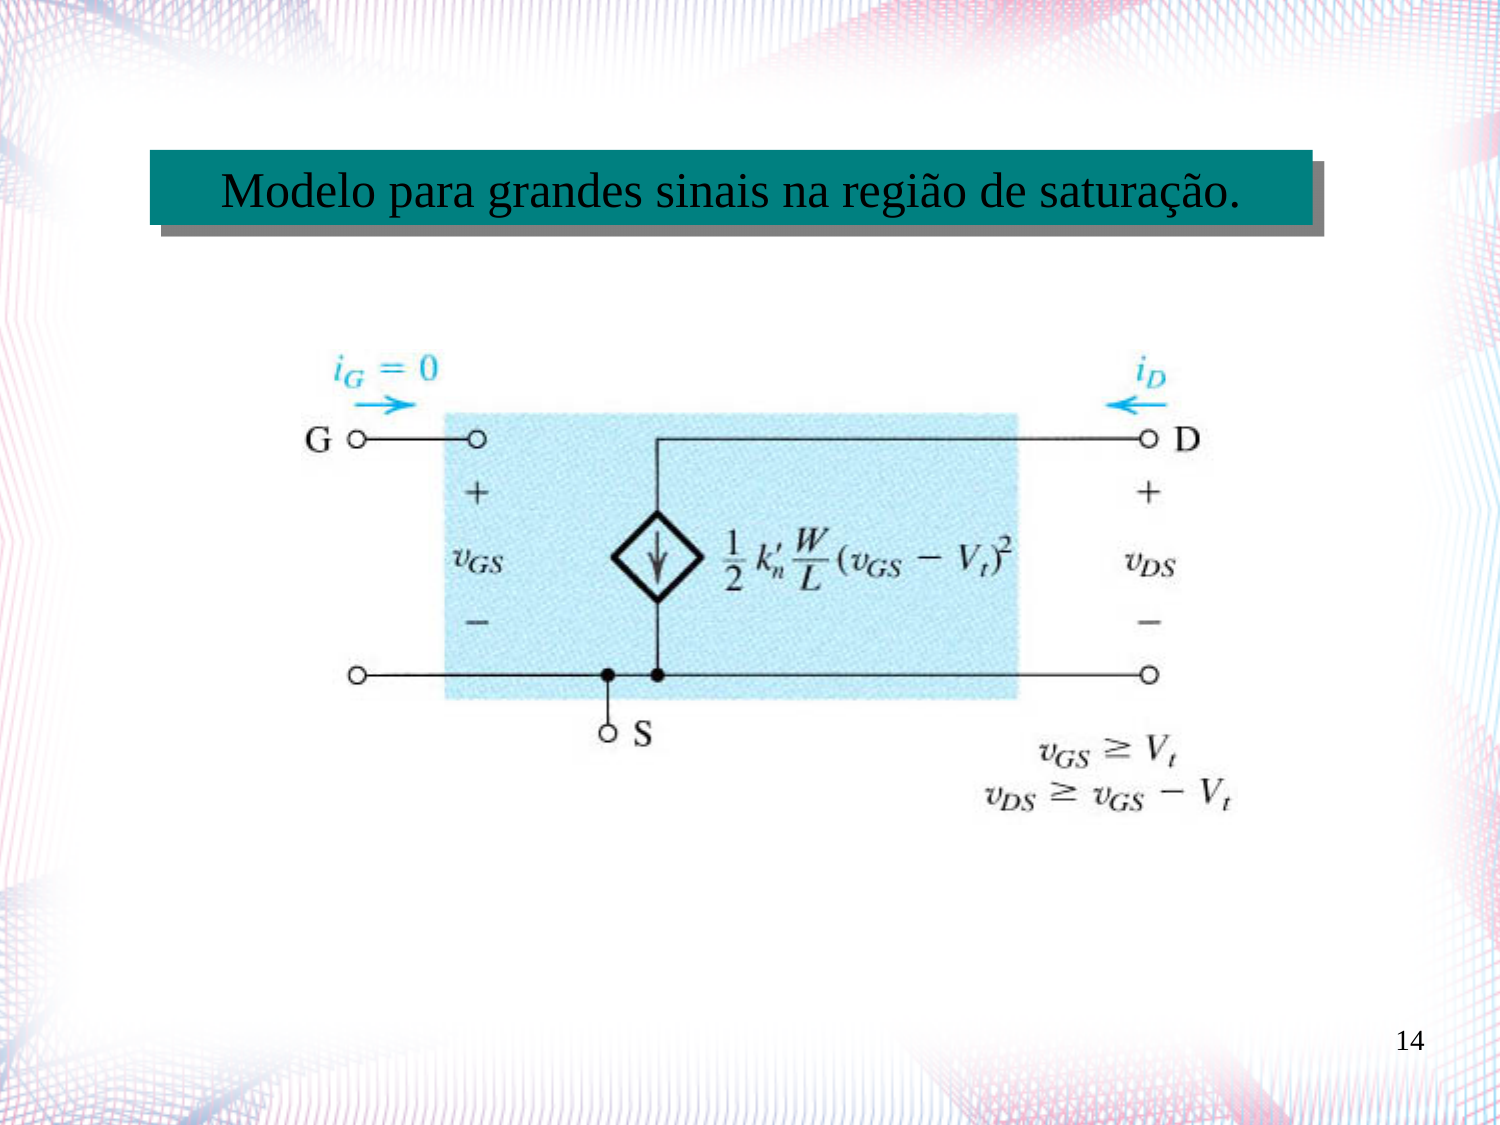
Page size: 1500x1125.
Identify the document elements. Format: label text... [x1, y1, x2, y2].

text_box Modelo para grandes sinais na região de saturação. [149, 149, 1313, 225]
picture [0, 0, 1500, 1125]
